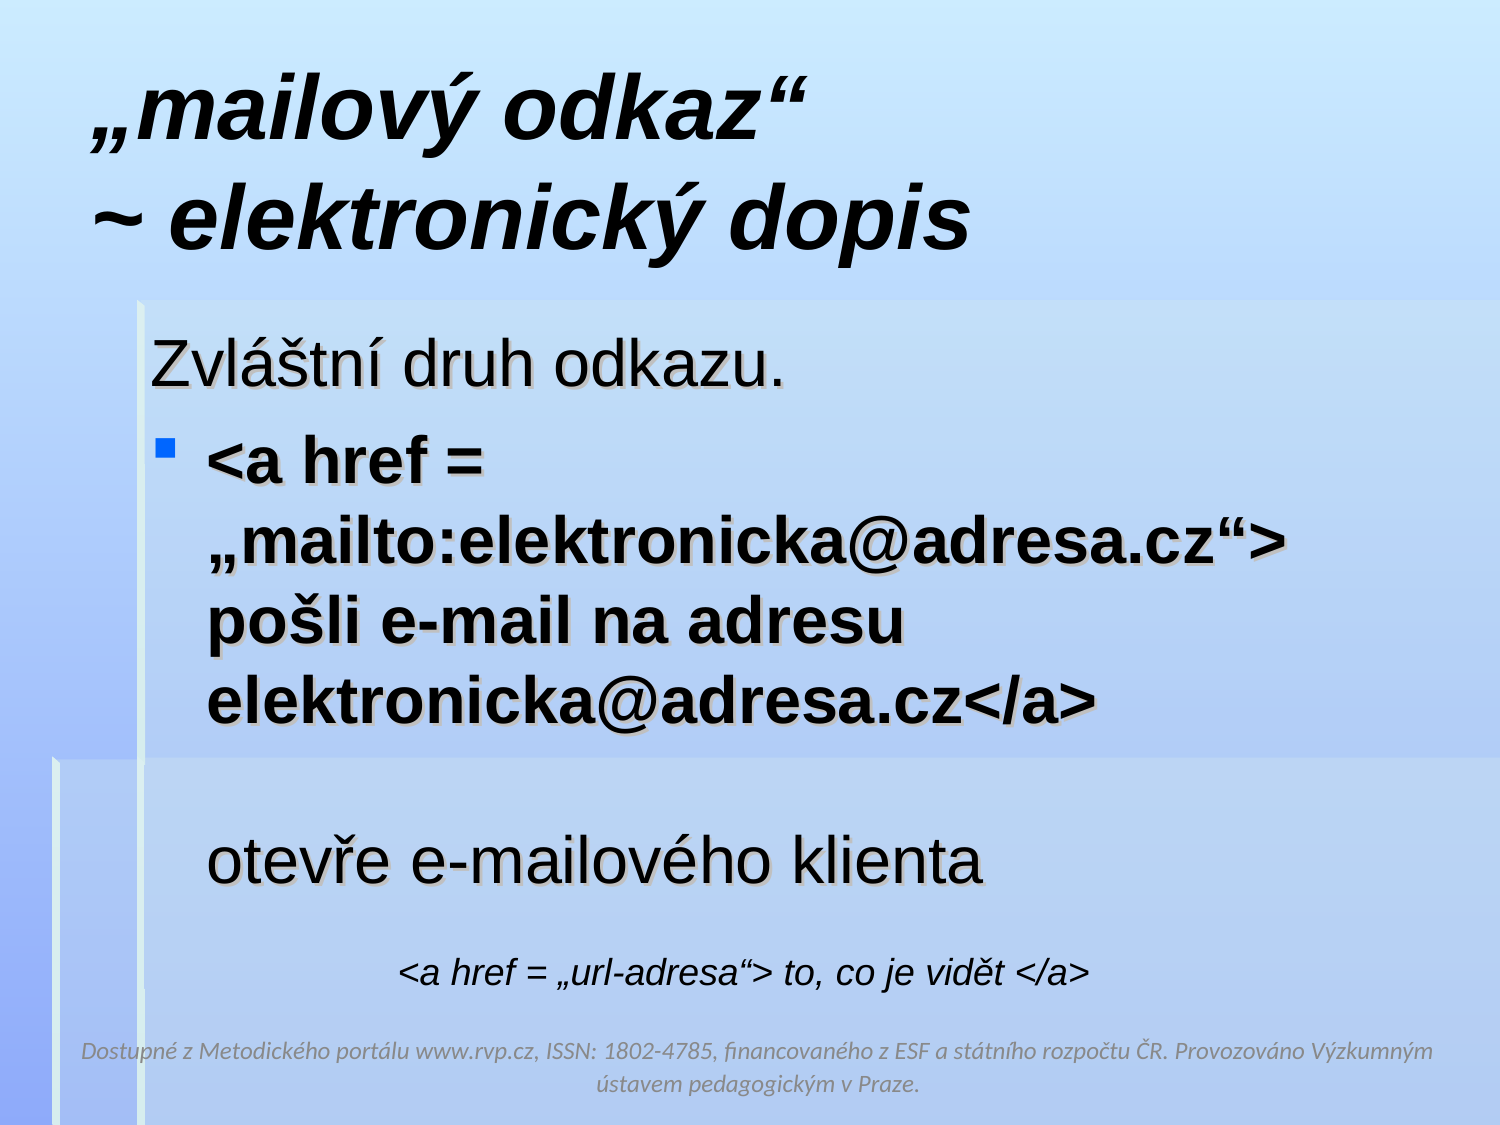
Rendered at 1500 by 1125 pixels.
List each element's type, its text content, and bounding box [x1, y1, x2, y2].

text_box Dostupné z Metodického portálu www.rvp.cz, ISSN: 1802-4785, financovaného z ESF a státního rozpočtu ČR. Provozováno Výzkumným ústavem pedagogickým v Praze. [64, 1023, 1453, 1095]
list Zvláštní druh odkazu. <a href = „mailto:elektronicka@adresa.cz“> pošli e-mail na adresu elektronicka@adresa.cz</a> otevře e-mailového klienta [135, 312, 1471, 1000]
title „mailový odkaz“ ~ elektronický dopis [75, 40, 1451, 276]
text_box <a href = „url-adresa“> to, co je vidět </a> [64, 940, 1424, 1002]
